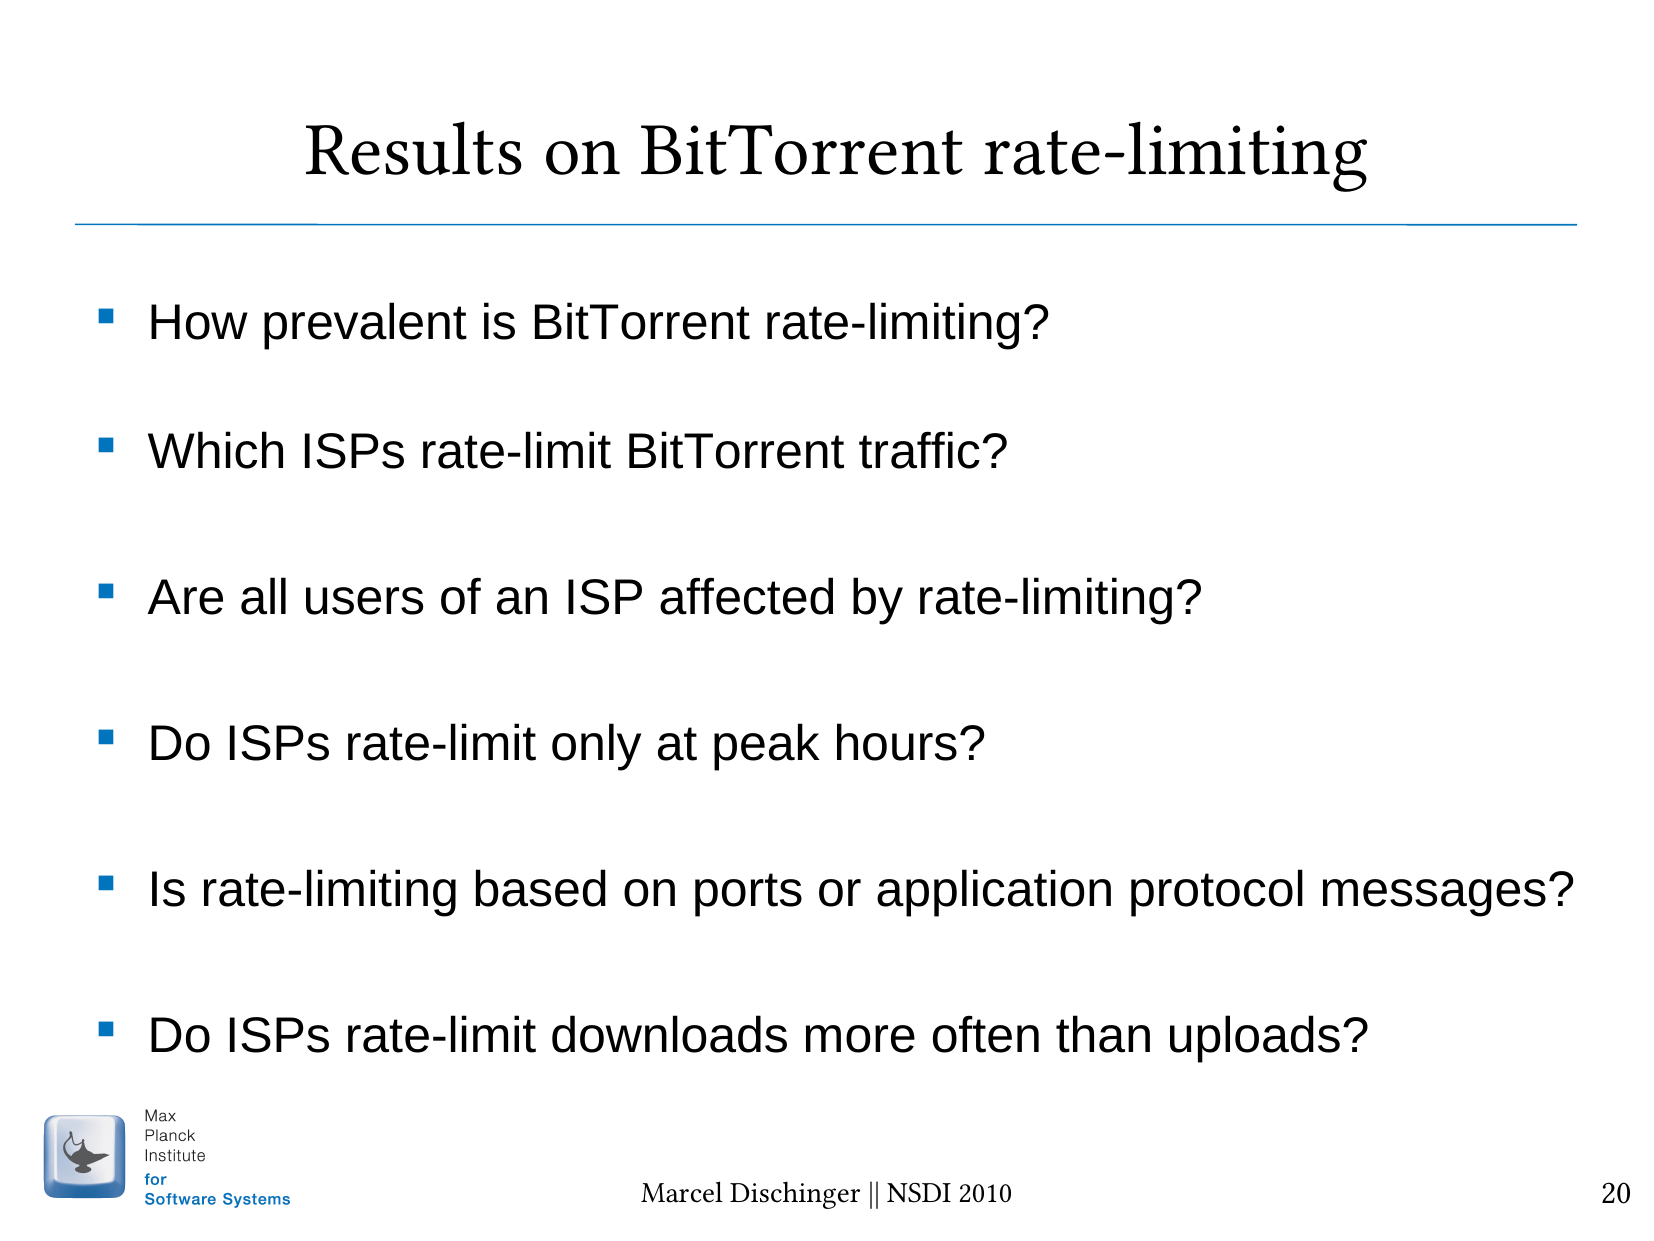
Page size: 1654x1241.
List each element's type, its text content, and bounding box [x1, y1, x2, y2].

list How prevalent is BitTorrent rate-limiting? Which ISPs rate-limit BitTorrent traffic? Are all users of an ISP affected by rate-limiting? Do ISPs rate-limit only at peak hours? Is rate-limiting based on ports or application protocol messages? Do ISPs rate-limit downloads more often than uploads? [77, 277, 1579, 1180]
title Results on BitTorrent rate-limiting [54, 51, 1621, 252]
